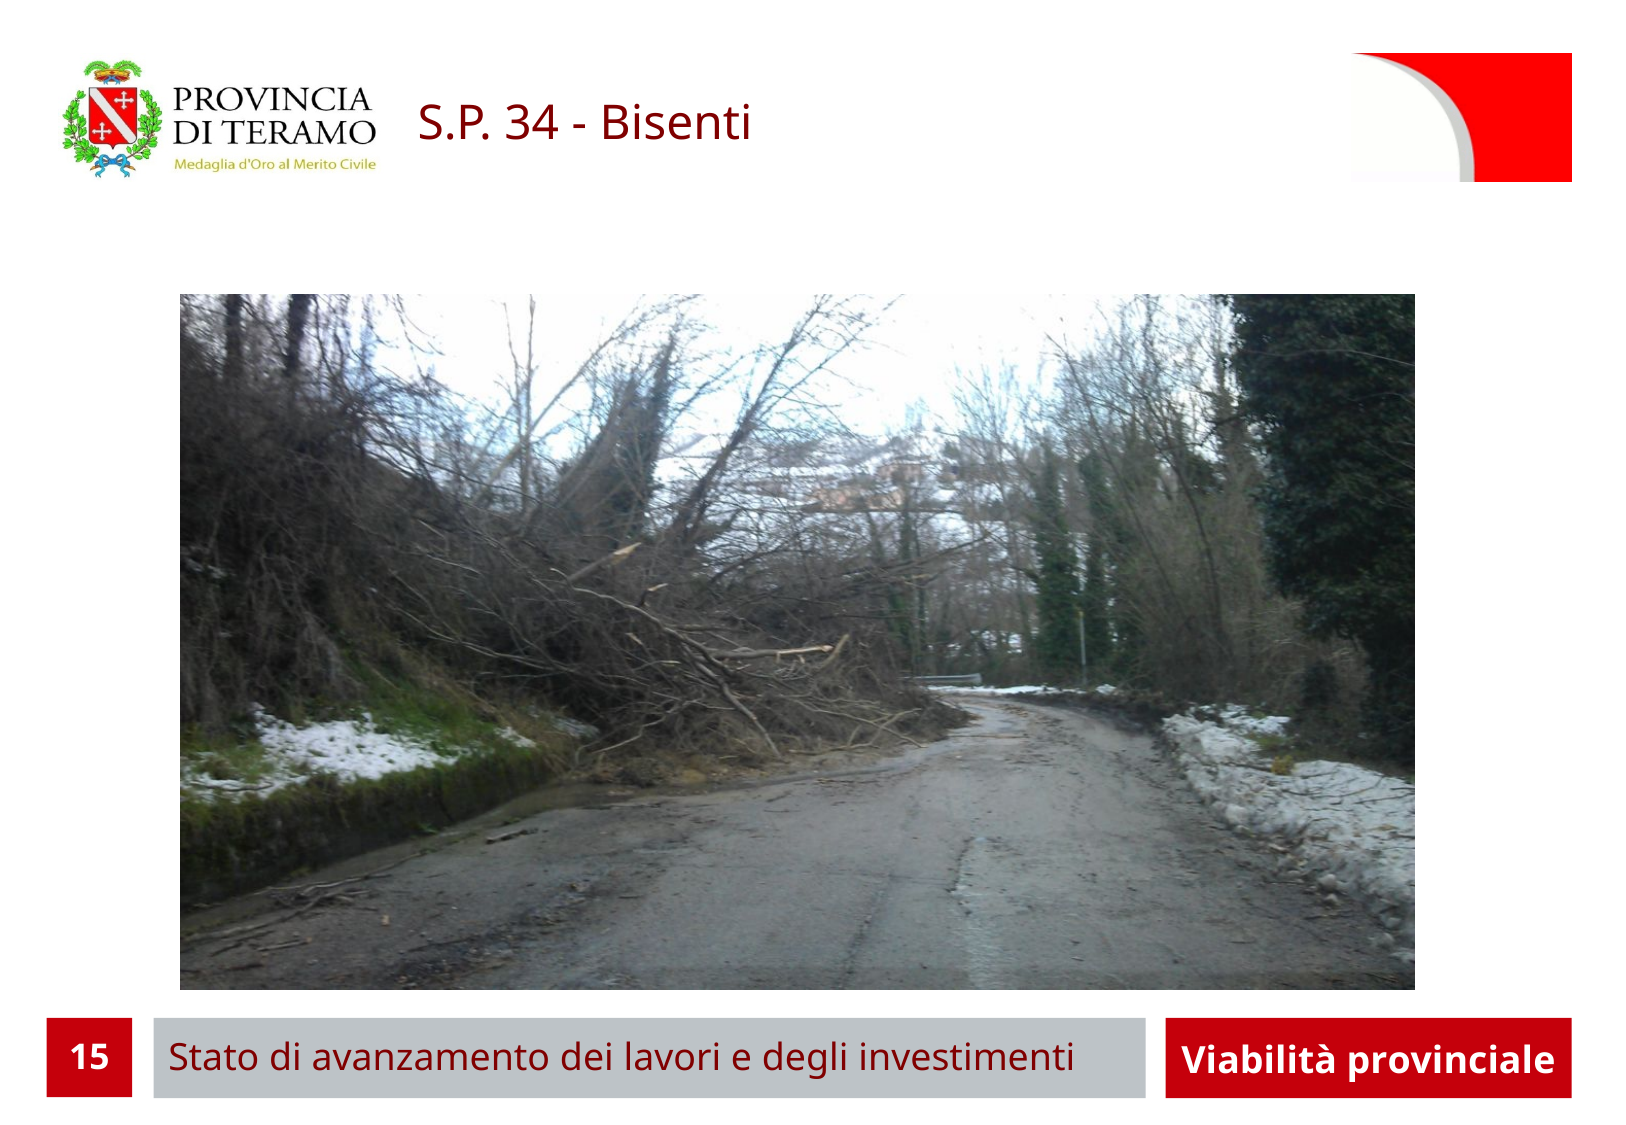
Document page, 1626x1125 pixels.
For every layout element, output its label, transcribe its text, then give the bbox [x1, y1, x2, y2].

picture [180, 294, 1415, 990]
picture [58, 53, 384, 182]
title S.P. 34 - Bisenti [406, 53, 1352, 187]
picture [1352, 53, 1572, 182]
